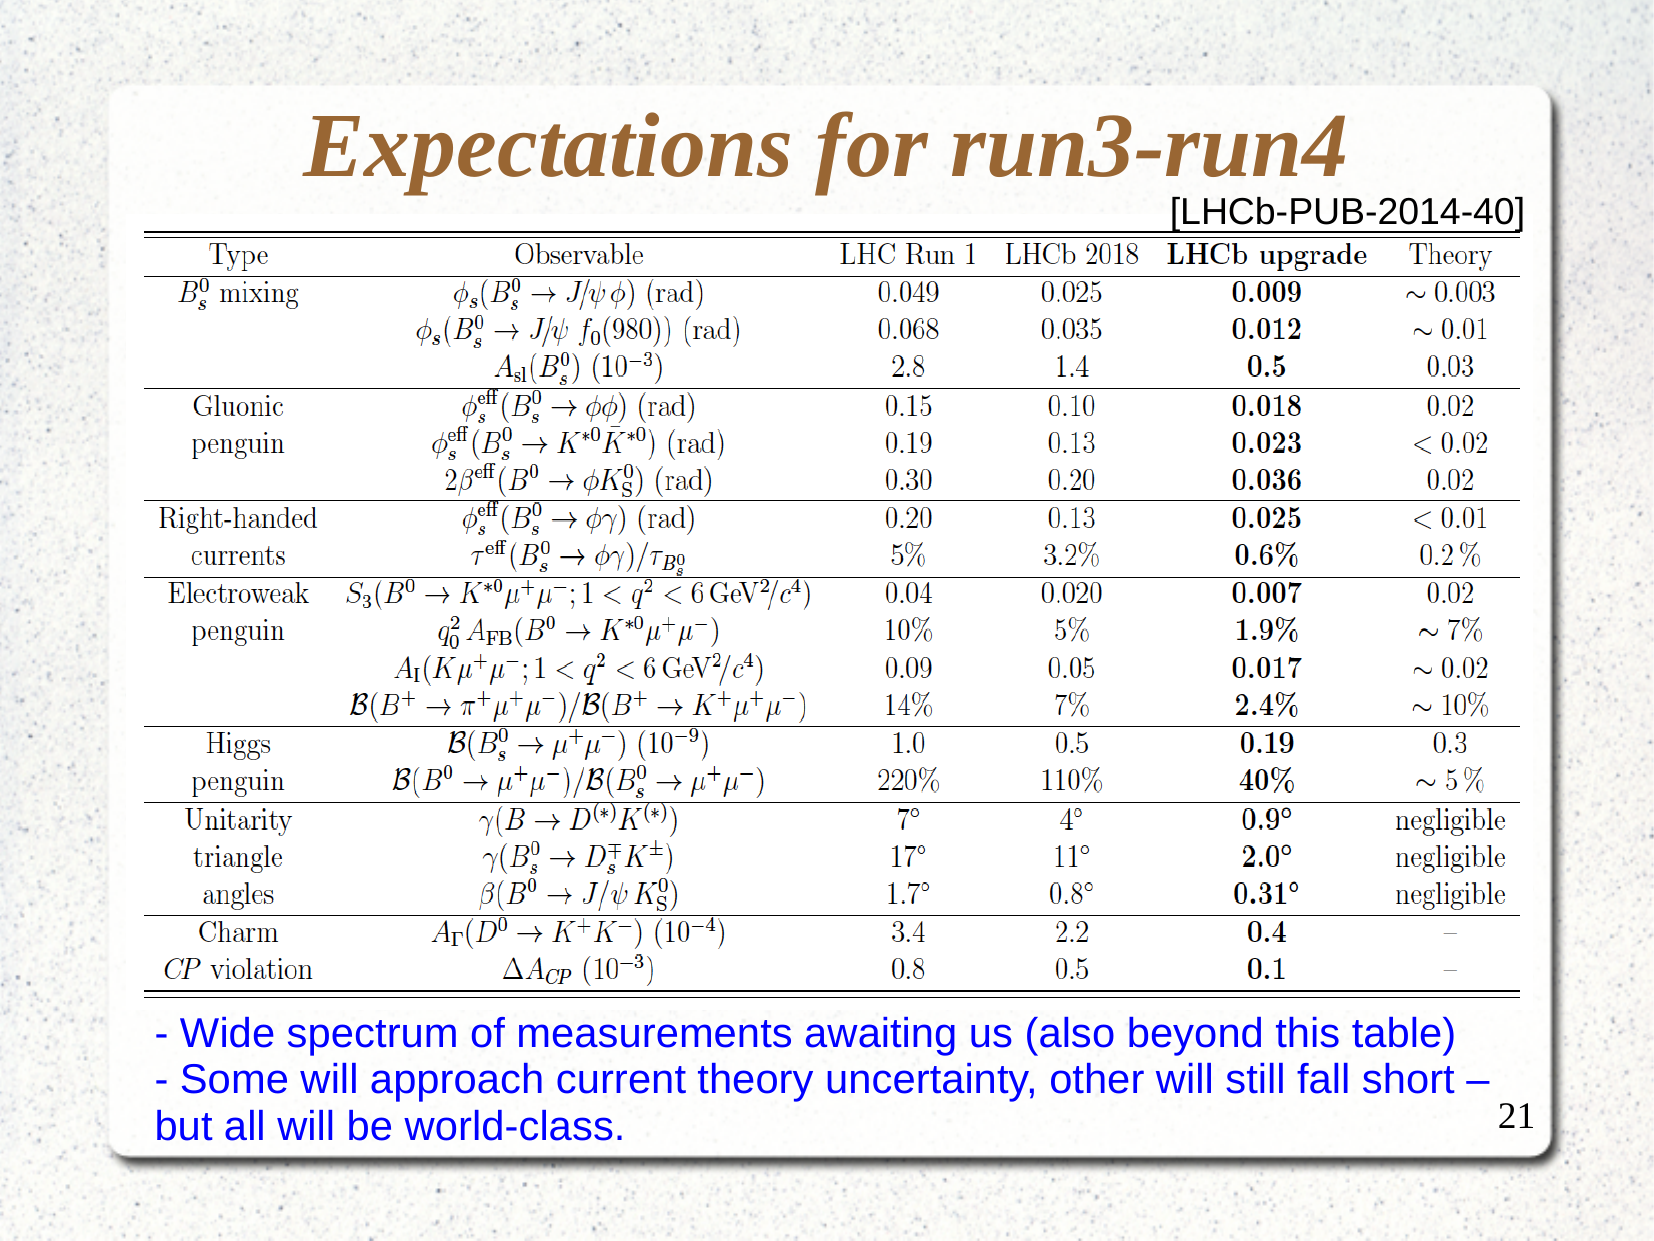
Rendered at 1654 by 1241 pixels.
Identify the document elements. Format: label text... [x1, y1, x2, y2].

picture [0, 0, 1654, 1241]
text_box - Wide spectrum of measurements awaiting us (also beyond this table) - Some will approach current theory uncertainty, other will still fall short – but all will be world-class. [139, 1001, 1519, 1157]
title Expectations for run3-run4 [118, 95, 1536, 197]
text_box [LHCb-PUB-2014-40] [1155, 183, 1546, 241]
